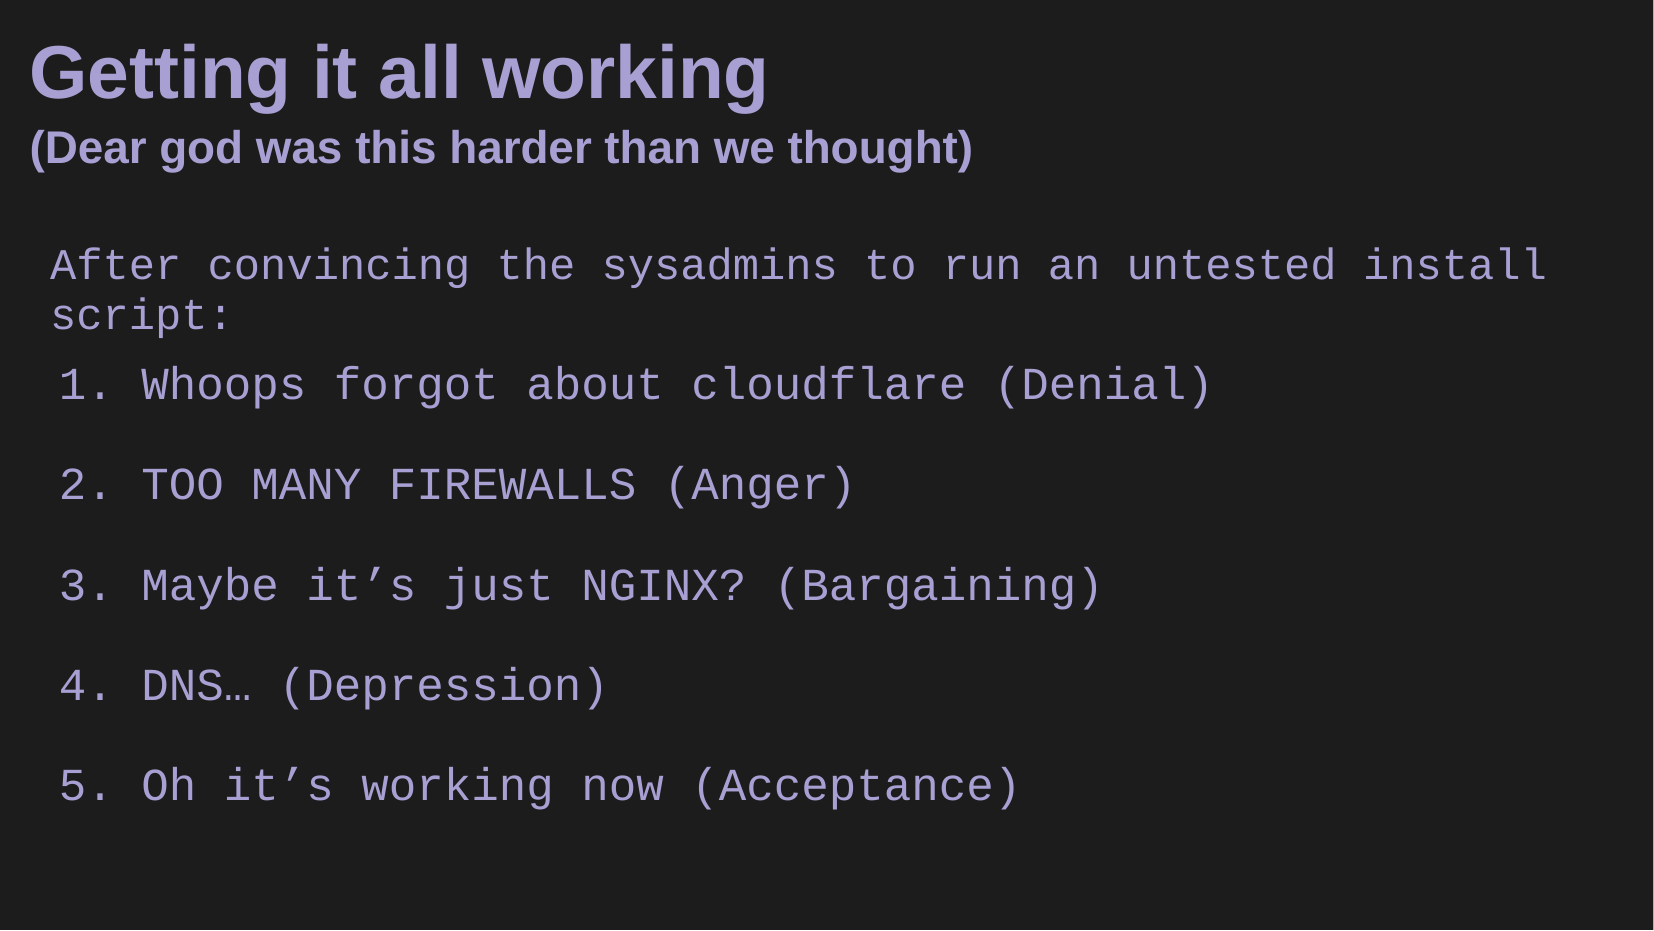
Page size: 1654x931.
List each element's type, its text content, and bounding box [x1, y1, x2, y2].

text_box 1. Whoops forgot about cloudflare (Denial) 2. TOO MANY FIREWALLS (Anger) 3. Maybe it’s just NGINX? (Bargaining) 4. DNS… (Depression) 5. Oh it’s working now (Acceptance) [0, 354, 1536, 857]
text_box After convincing the sysadmins to run an untested install script: [0, 236, 1565, 355]
title Getting it all working [29, 11, 1536, 88]
title (Dear god was this harder than we thought) [29, 88, 1536, 207]
